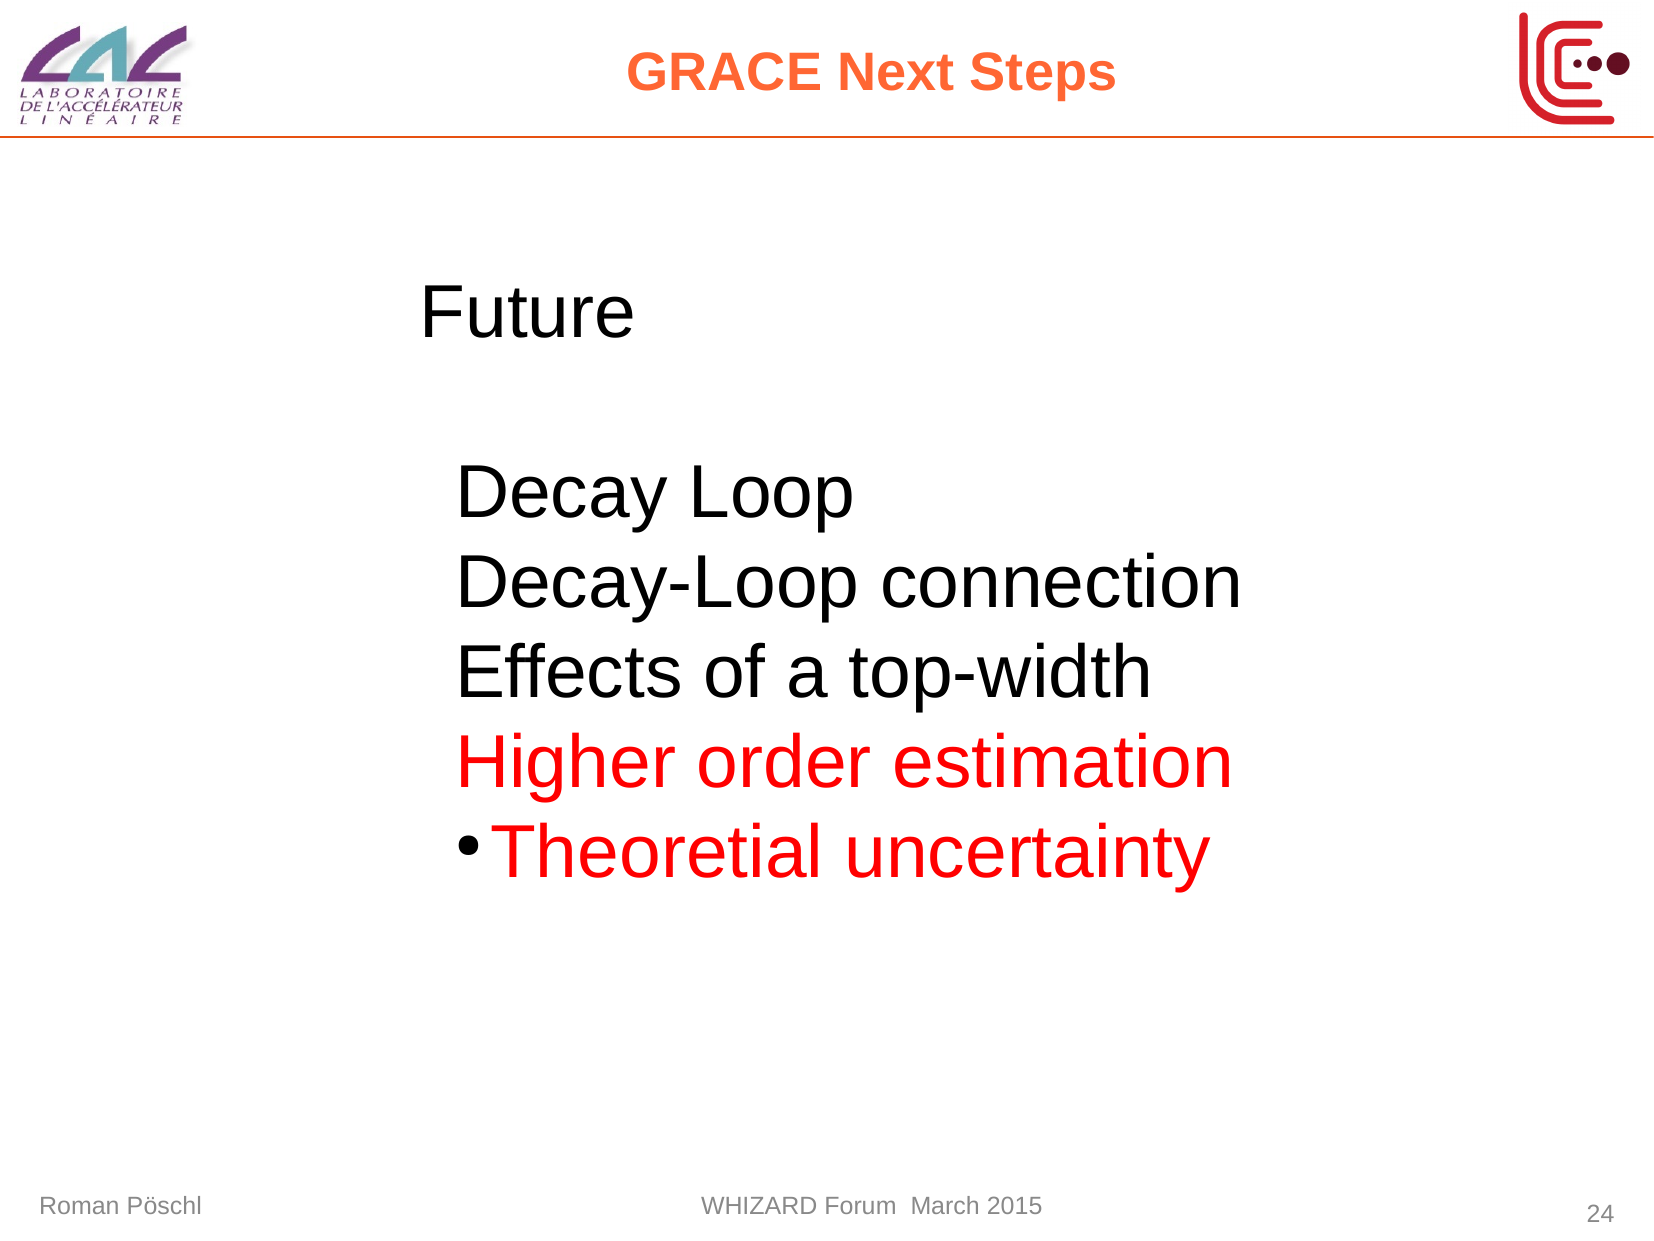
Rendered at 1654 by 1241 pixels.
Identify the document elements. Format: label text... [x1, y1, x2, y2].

title GRACE Next Steps [128, 29, 1617, 113]
text_box Future Decay Loop Decay-Loop connection Effects of a top-width Higher order estimation Theoretial uncertainty [404, 255, 1259, 900]
picture [17, 22, 199, 127]
picture [1508, 2, 1641, 135]
